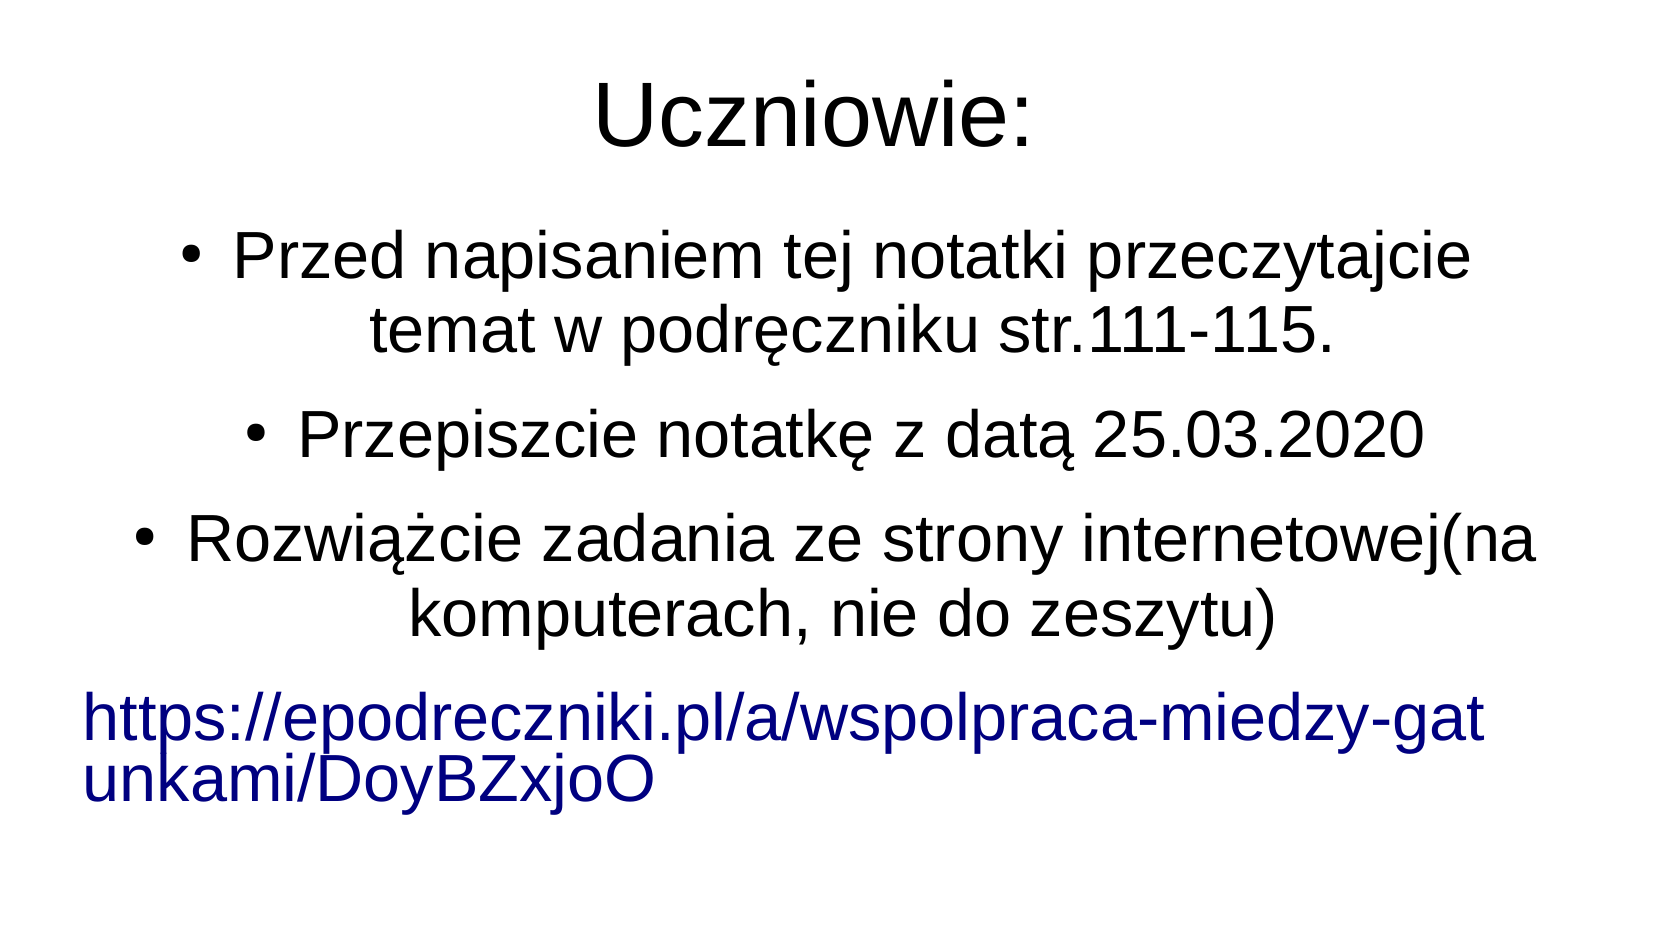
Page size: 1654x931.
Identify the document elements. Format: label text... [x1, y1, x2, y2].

list Przed napisaniem tej notatki przeczytajcie temat w podręczniku str.111-115. Przepiszcie notatkę z datą 25.03.2020 Rozwiążcie zadania ze strony internetowej(na komputerach, nie do zeszytu) https://epodreczniki.pl/a/wspolpraca-miedzy-gatunkami/DoyBZxjoO [82, 217, 1571, 758]
title Uczniowie: [82, 37, 1571, 193]
